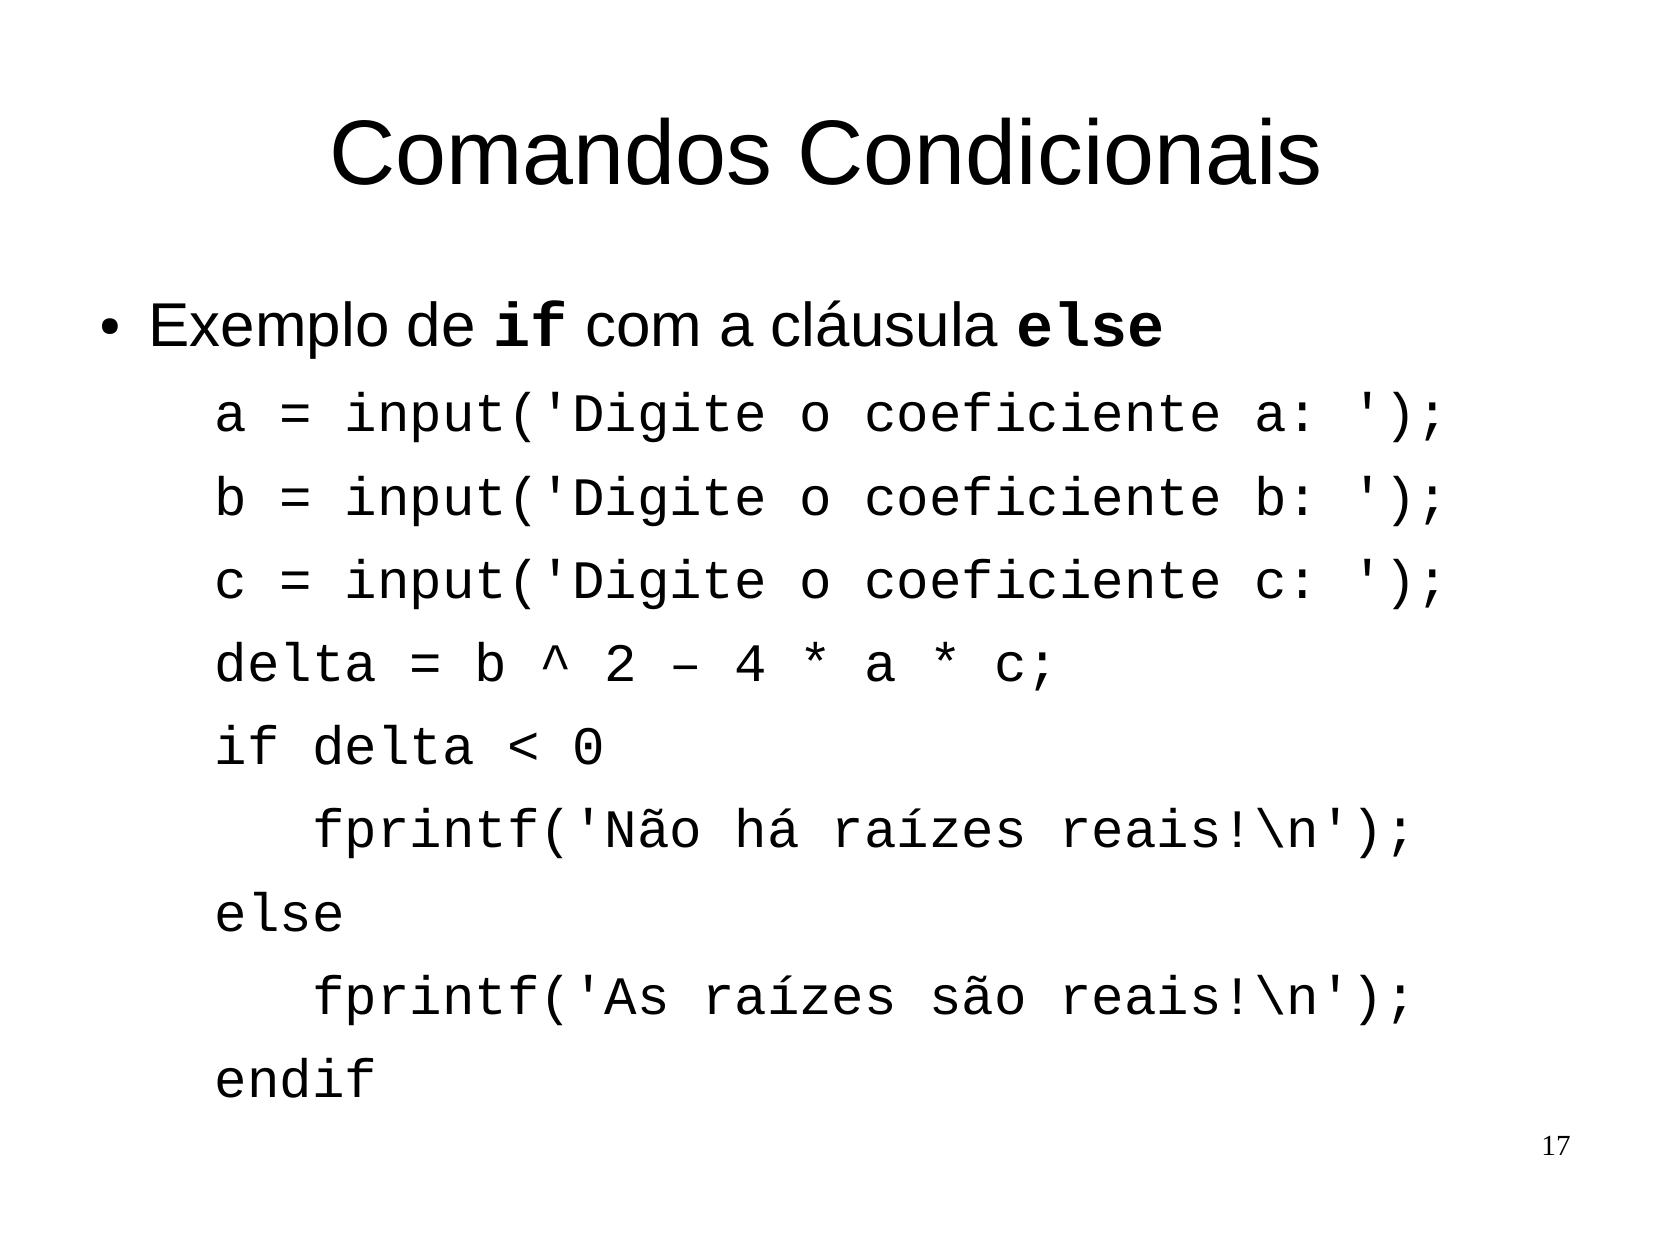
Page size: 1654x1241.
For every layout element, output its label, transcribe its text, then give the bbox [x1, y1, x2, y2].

title Comandos Condicionais [82, 49, 1571, 257]
list Exemplo de if com a cláusula else a = input('Digite o coeficiente a: '); b = input('Digite o coeficiente b: '); c = input('Digite o coeficiente c: '); delta = b ^ 2 – 4 * a * c; if delta < 0 fprintf('Não há raízes reais!\n'); else fprintf('As raízes são reais!\n'); endif [82, 290, 1571, 1123]
